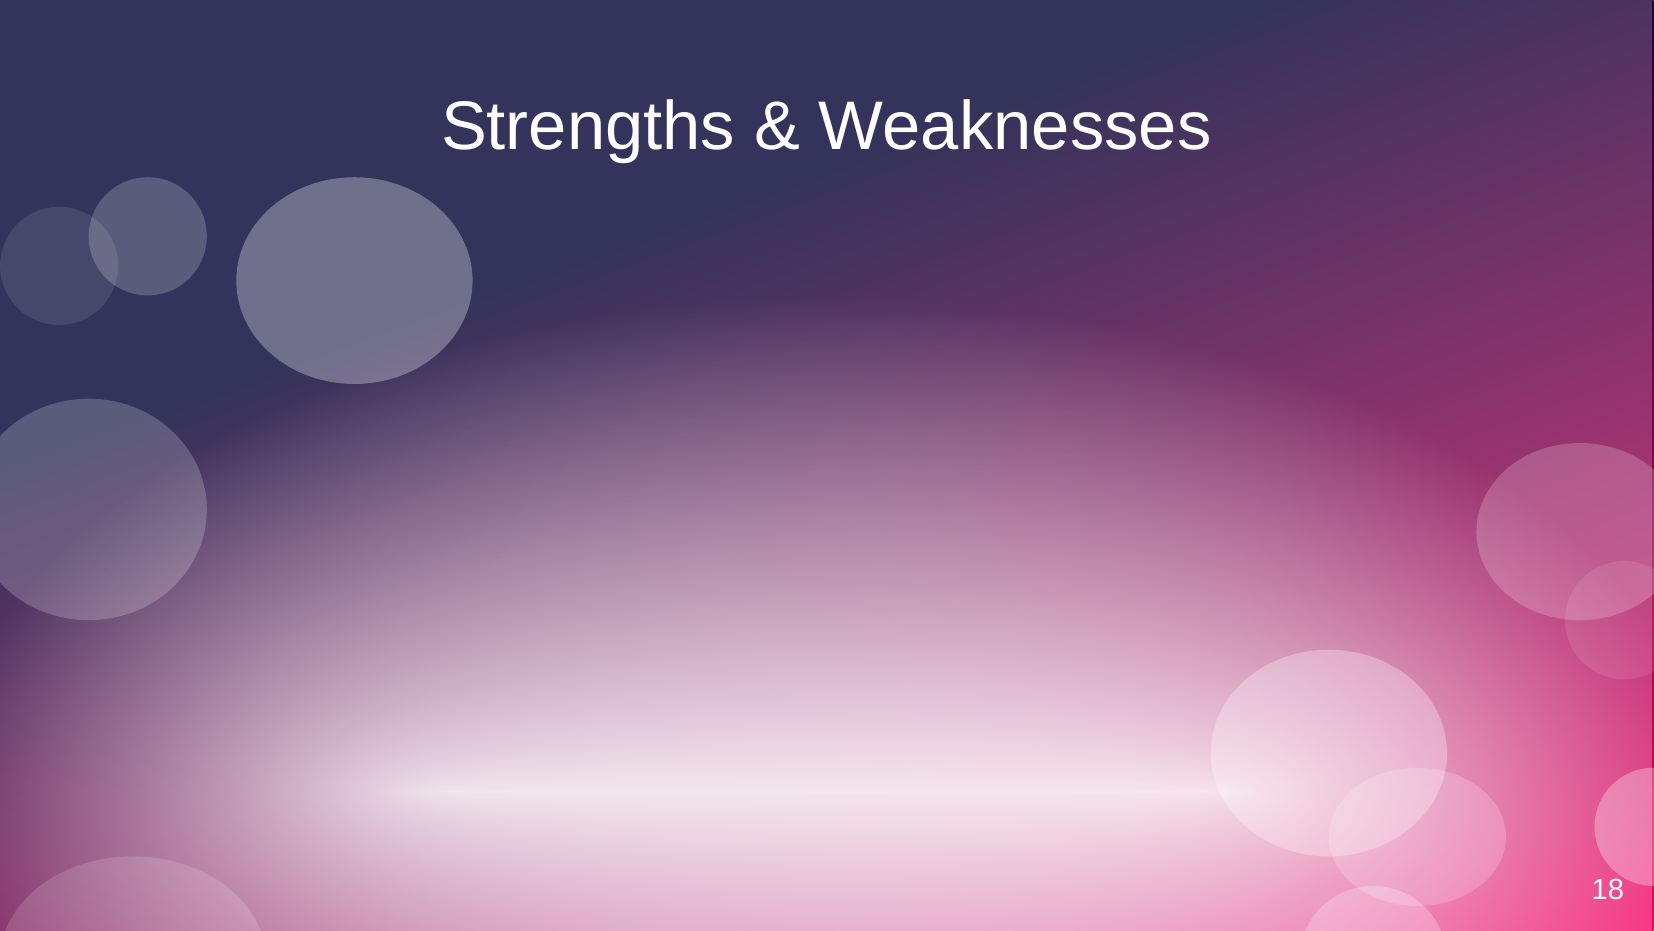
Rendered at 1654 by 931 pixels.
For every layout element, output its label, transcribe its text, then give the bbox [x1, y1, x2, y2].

title Strengths & Weaknesses [88, 44, 1565, 207]
